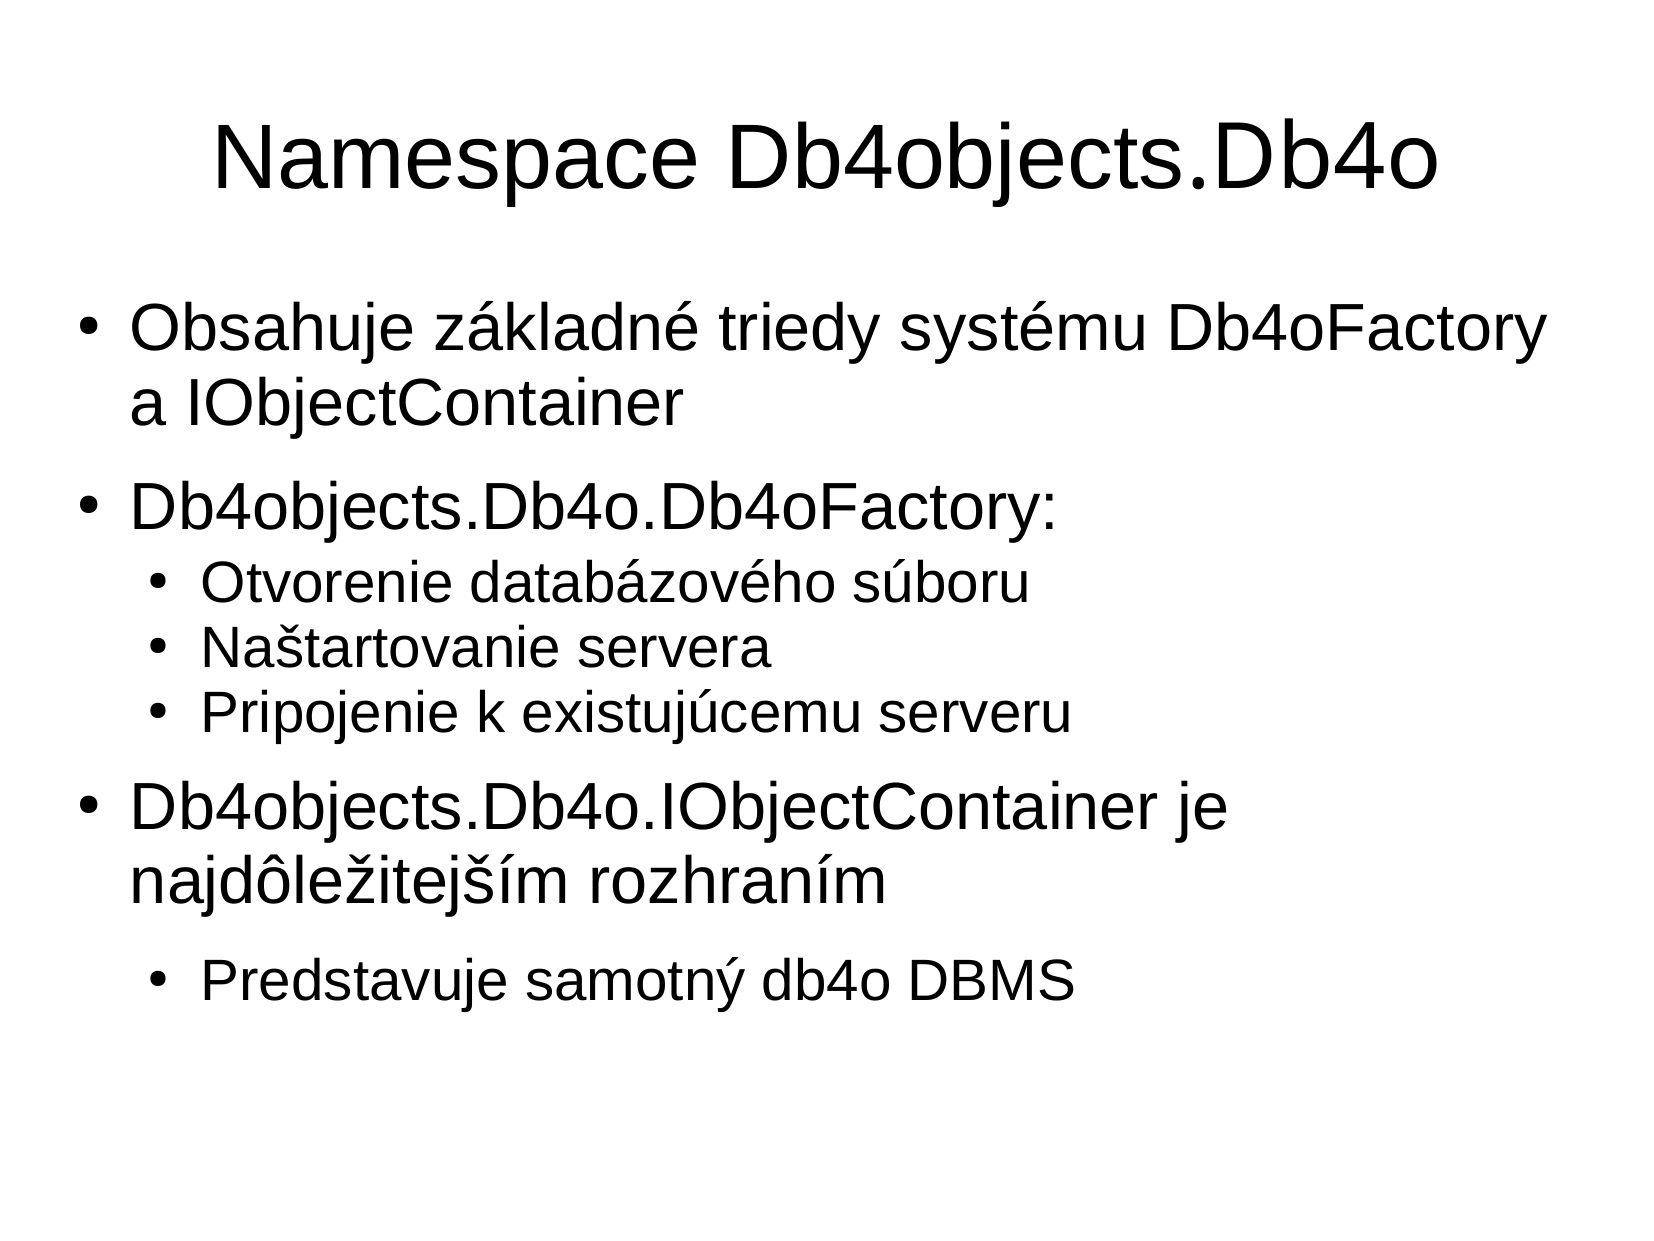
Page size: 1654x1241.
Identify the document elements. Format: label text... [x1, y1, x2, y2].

list Obsahuje základné triedy systému Db4oFactory a IObjectContainer Db4objects.Db4o.Db4oFactory: Otvorenie databázového súboru Naštartovanie servera Pripojenie k existujúcemu serveru Db4objects.Db4o.IObjectContainer je najdôležitejším rozhraním Predstavuje samotný db4o DBMS [59, 290, 1595, 1094]
title Namespace Db4objects.Db4o [82, 56, 1571, 250]
